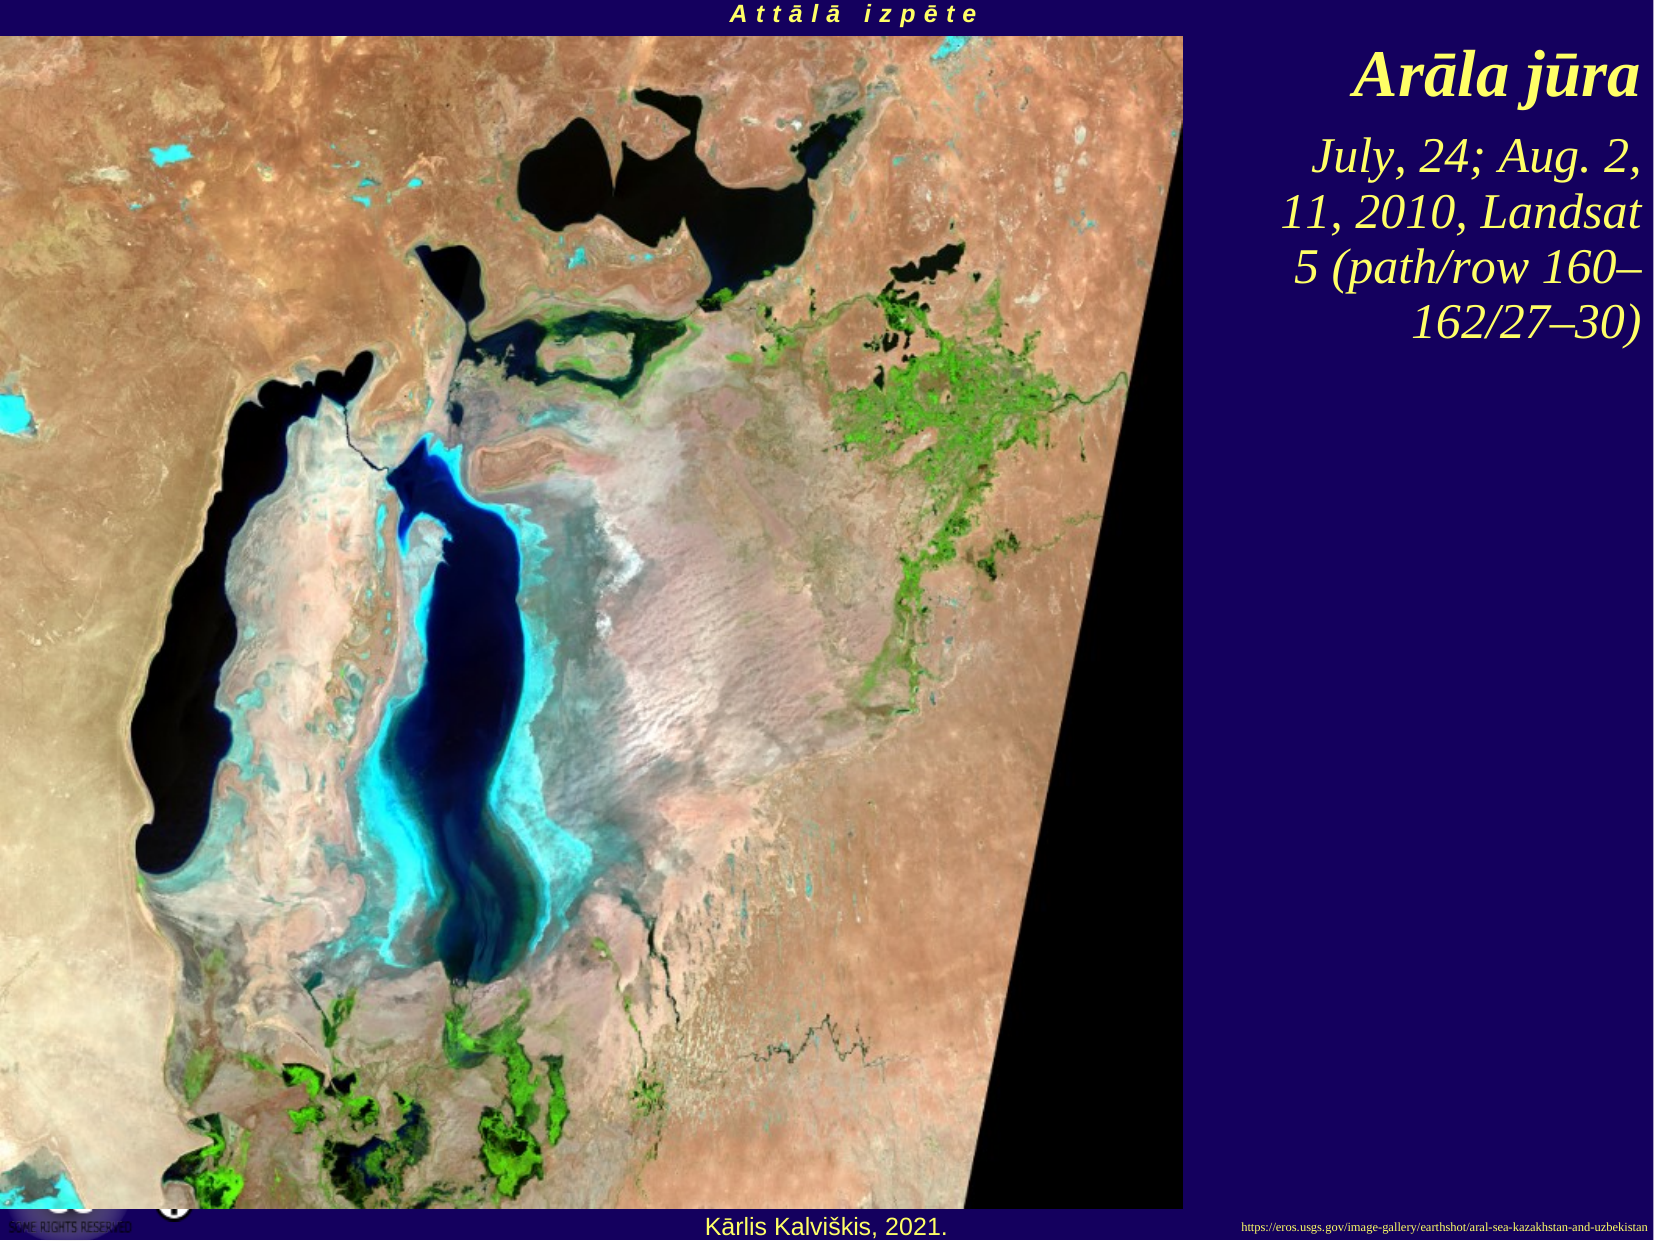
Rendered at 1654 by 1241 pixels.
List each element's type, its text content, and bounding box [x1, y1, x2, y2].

text_box https://eros.usgs.gov/image-gallery/earthshot/aral-sea-kazakhstan-and-uzbekistan [1235, 1214, 1654, 1241]
picture [0, 36, 1183, 1241]
text_box Arāla jūra July, 24; Aug. 2, 11, 2010, Landsat 5 (path/row 160–162/27–30) [1187, 36, 1654, 350]
